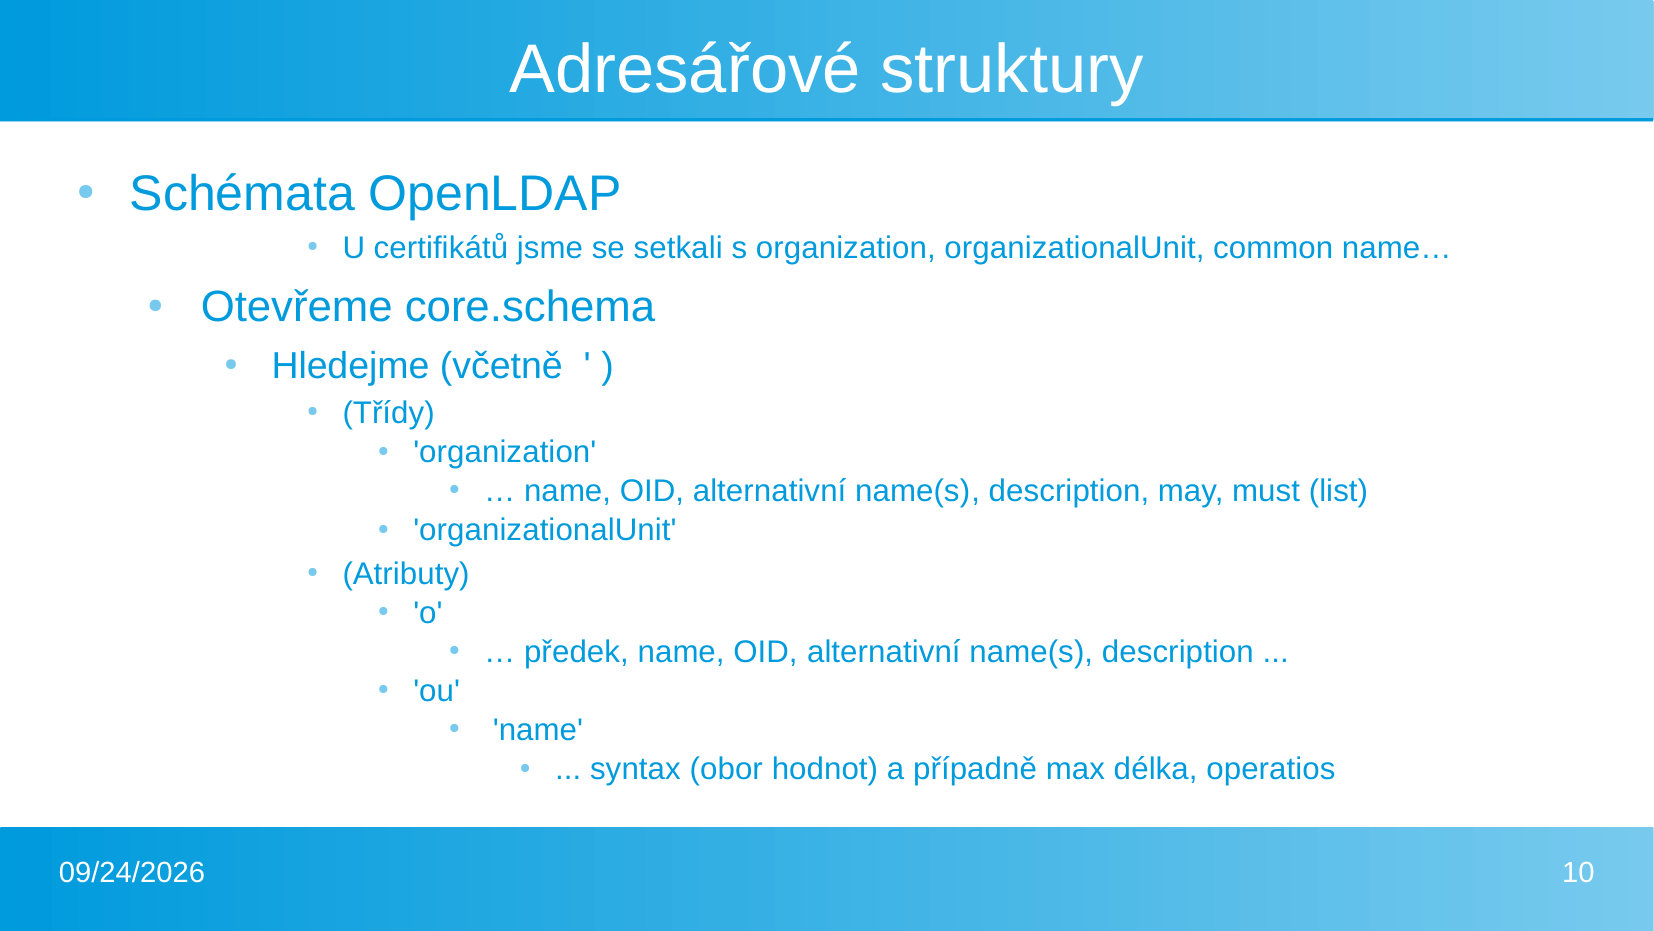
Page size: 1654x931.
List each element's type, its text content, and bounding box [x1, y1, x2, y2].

title Adresářové struktury [59, 29, 1595, 108]
list Schémata OpenLDAP U certifikátů jsme se setkali s organization, organizationalUnit, common name… Otevřeme core.schema Hledejme (včetně ' ) (Třídy) 'organization' … name, OID, alternativní name(s), description, may, must (list) 'organizationalUnit' (Atributy) 'o' … předek, name, OID, alternativní name(s), description ... 'ou' 'name' ... syntax (obor hodnot) a případně max délka, operatios [59, 165, 1595, 756]
